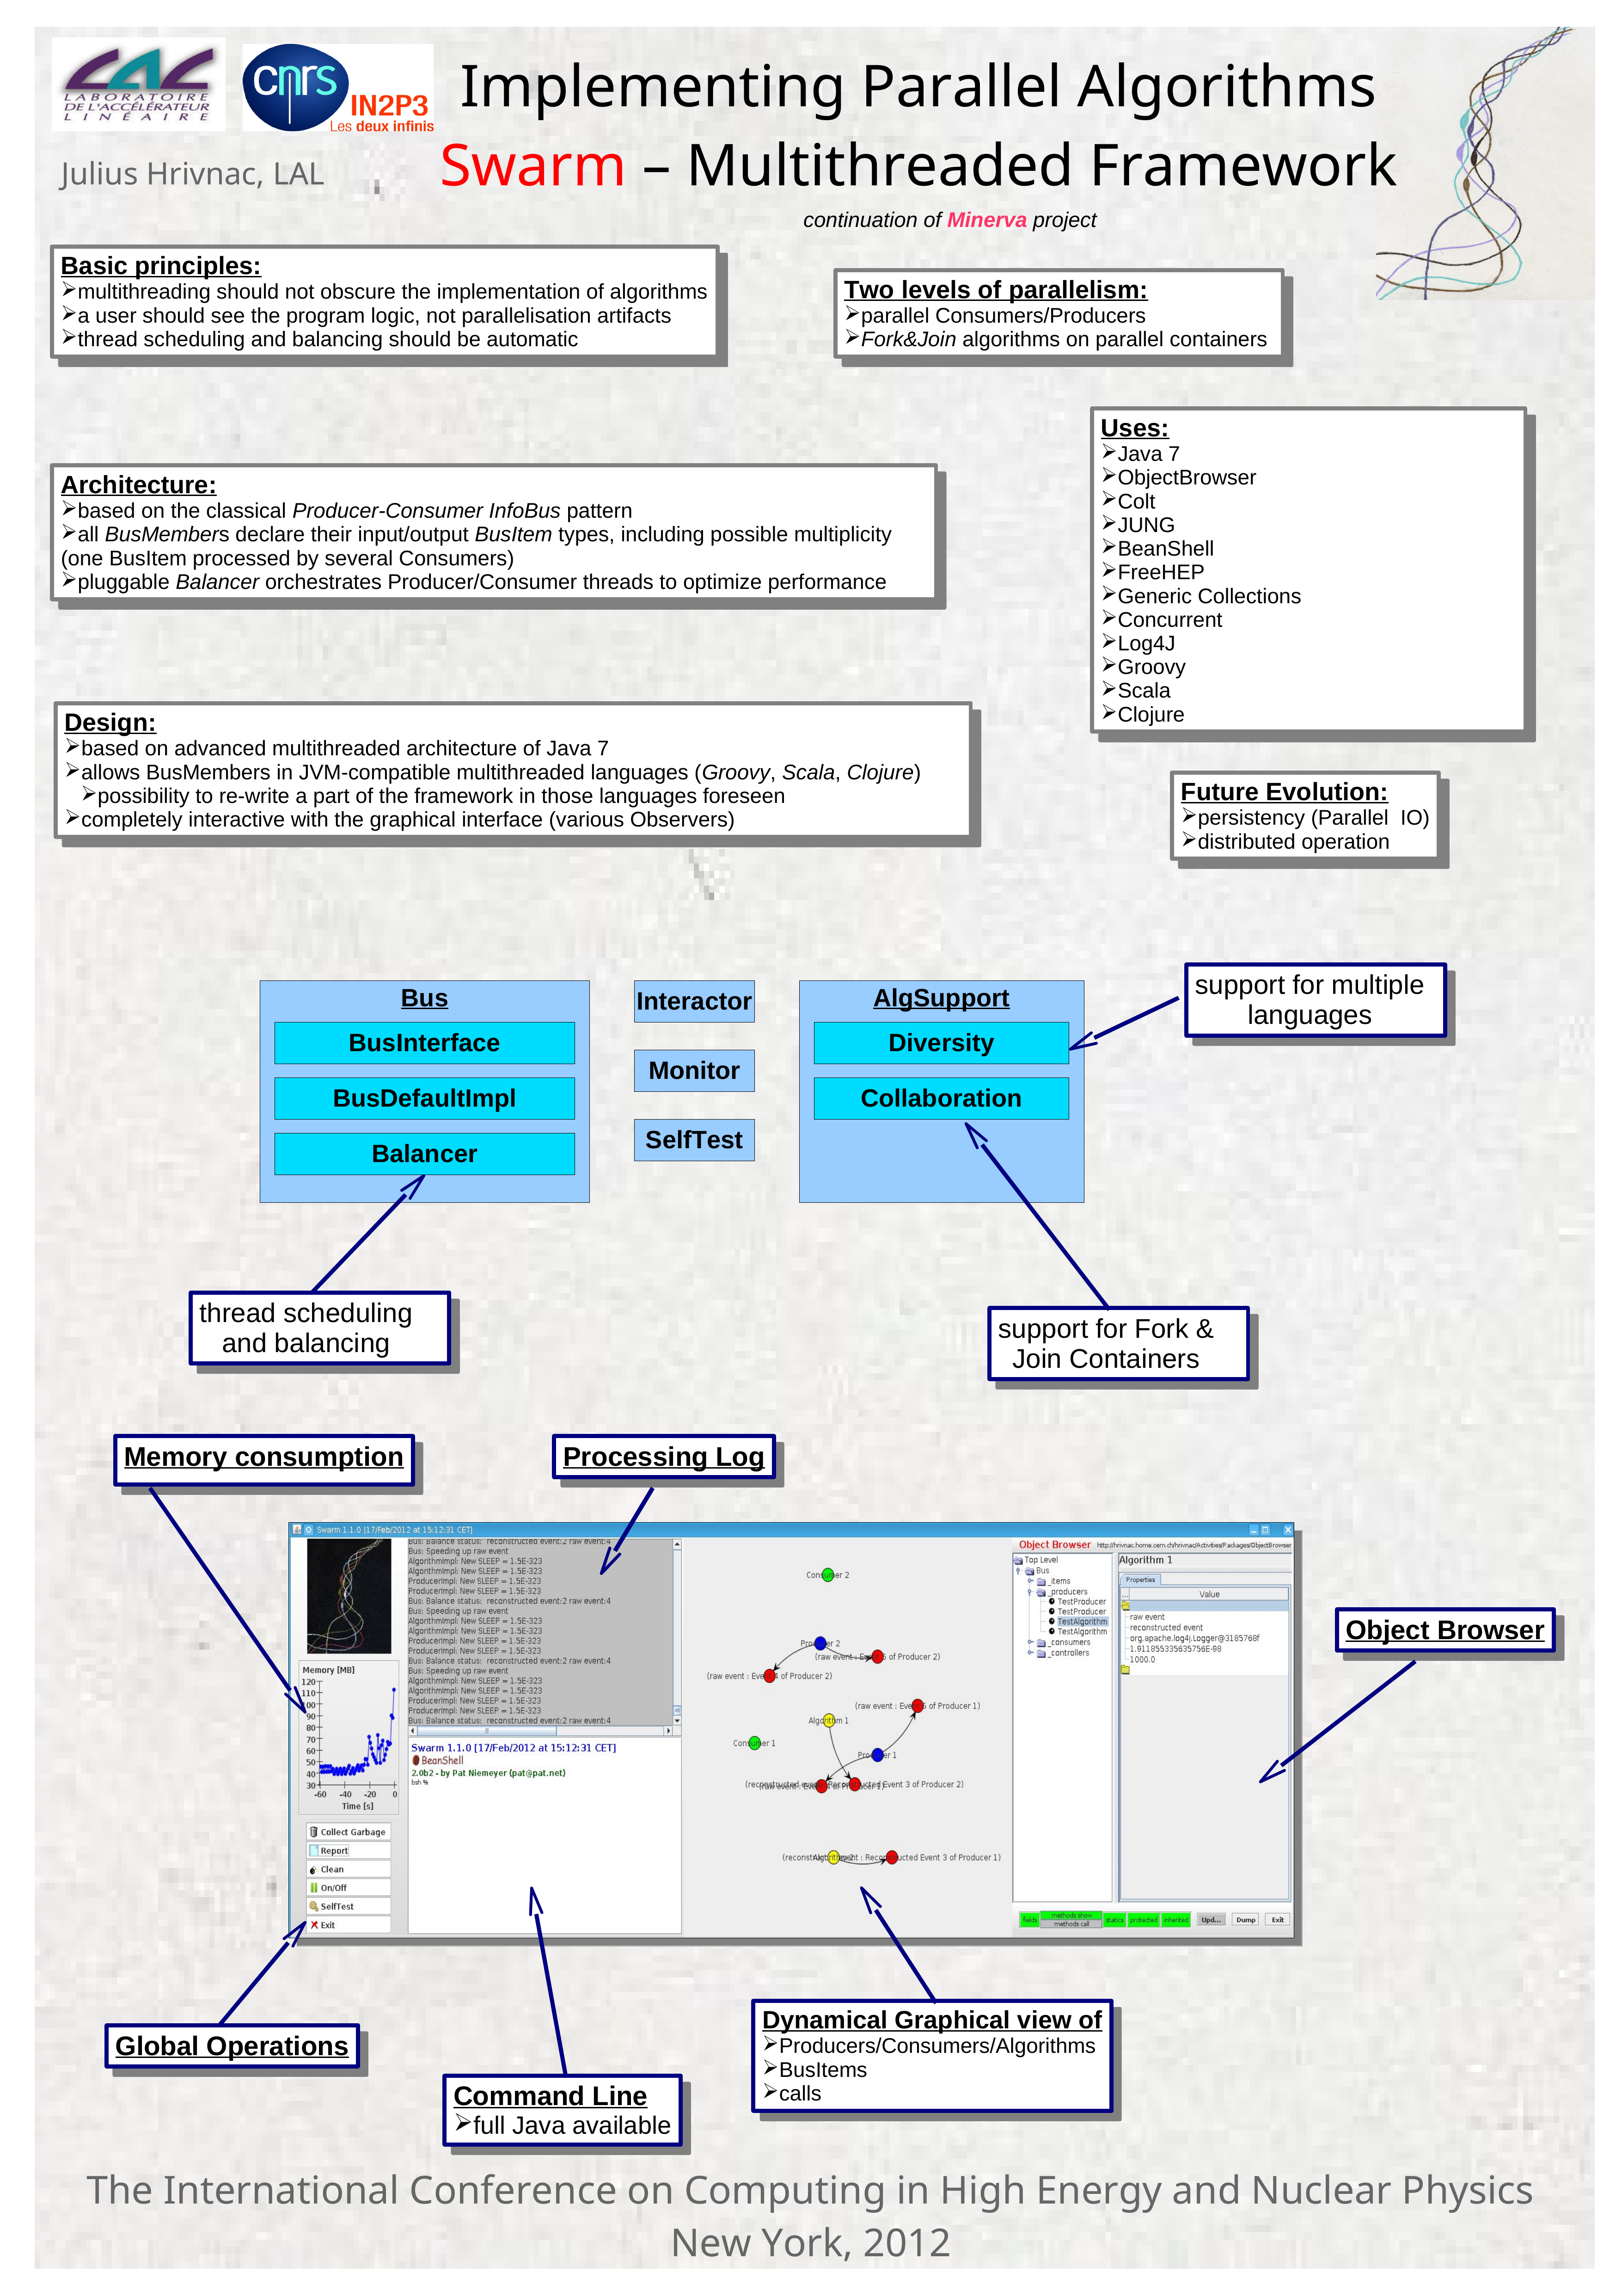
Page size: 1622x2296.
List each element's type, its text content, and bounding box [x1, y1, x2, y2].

text_box thread scheduling and balancing [190, 1292, 449, 1364]
text_box Uses: Java 7 ObjectBrowser Colt JUNG BeanShell FreeHEP Generic Collections Concurrent Log4J Groovy Scala Clojure [1092, 408, 1526, 732]
picture [35, 27, 1595, 2269]
text_box The International Conference on Computing in High Energy and Nuclear Physics New York, 2012 [35, 2159, 1587, 2269]
text_box Dynamical Graphical view of Producers/Consumers/Algorithms BusItems calls [753, 2001, 1112, 2111]
text_box Two levels of parallelism: parallel Consumers/Producers Fork&Join algorithms on parallel containers [835, 270, 1283, 357]
text_box BusInterface [275, 1022, 575, 1064]
text_box Architecture: based on the classical Producer-Consumer InfoBus pattern all BusMembers declare their input/output BusItem types, including possible multiplicity (one BusItem processed by several Consumers) pluggable Balancer orchestrates Producer/Consumer threads to optimize performance [52, 465, 936, 600]
text_box Processing Log [554, 1436, 774, 1477]
text_box Basic principles: multithreading should not obscure the implementation of algorithms a user should see the program logic, not parallelisation artifacts thread scheduling and balancing should be automatic [52, 246, 718, 357]
text_box Design: based on advanced multithreaded architecture of Java 7 allows BusMembers in JVM-compatible multithreaded languages (Groovy, Scala, Clojure) possibility to re-write a part of the framework in those languages foreseen completely interactive with the graphical interface (various Observers) [55, 703, 971, 837]
text_box Monitor [634, 1050, 755, 1092]
title Implementing Parallel Algorithms Swarm – Multithreaded Framework [416, 46, 1422, 201]
text_box Diversity [814, 1022, 1069, 1064]
text_box BusDefaultImpl [275, 1078, 575, 1120]
text_box Object Browser [1337, 1609, 1554, 1651]
text_box Global Operations [106, 2025, 358, 2067]
text_box Command Line full Java available [444, 2076, 681, 2145]
text_box Memory consumption [115, 1436, 413, 1485]
text_box AlgSupport [799, 980, 1084, 1203]
text_box SelfTest [634, 1119, 755, 1161]
text_box Interactor [634, 980, 755, 1022]
text_box support for multiple languages [1186, 964, 1445, 1036]
text_box Collaboration [814, 1078, 1069, 1120]
text_box support for Fork & Join Containers [989, 1308, 1249, 1379]
text_box Julius Hrivnac, LAL [54, 148, 416, 196]
text_box Future Evolution: persistency (Parallel IO) distributed operation [1172, 772, 1439, 859]
text_box continuation of Minerva project [796, 204, 1110, 235]
text_box Bus [260, 980, 590, 1203]
text_box Balancer [275, 1133, 575, 1175]
